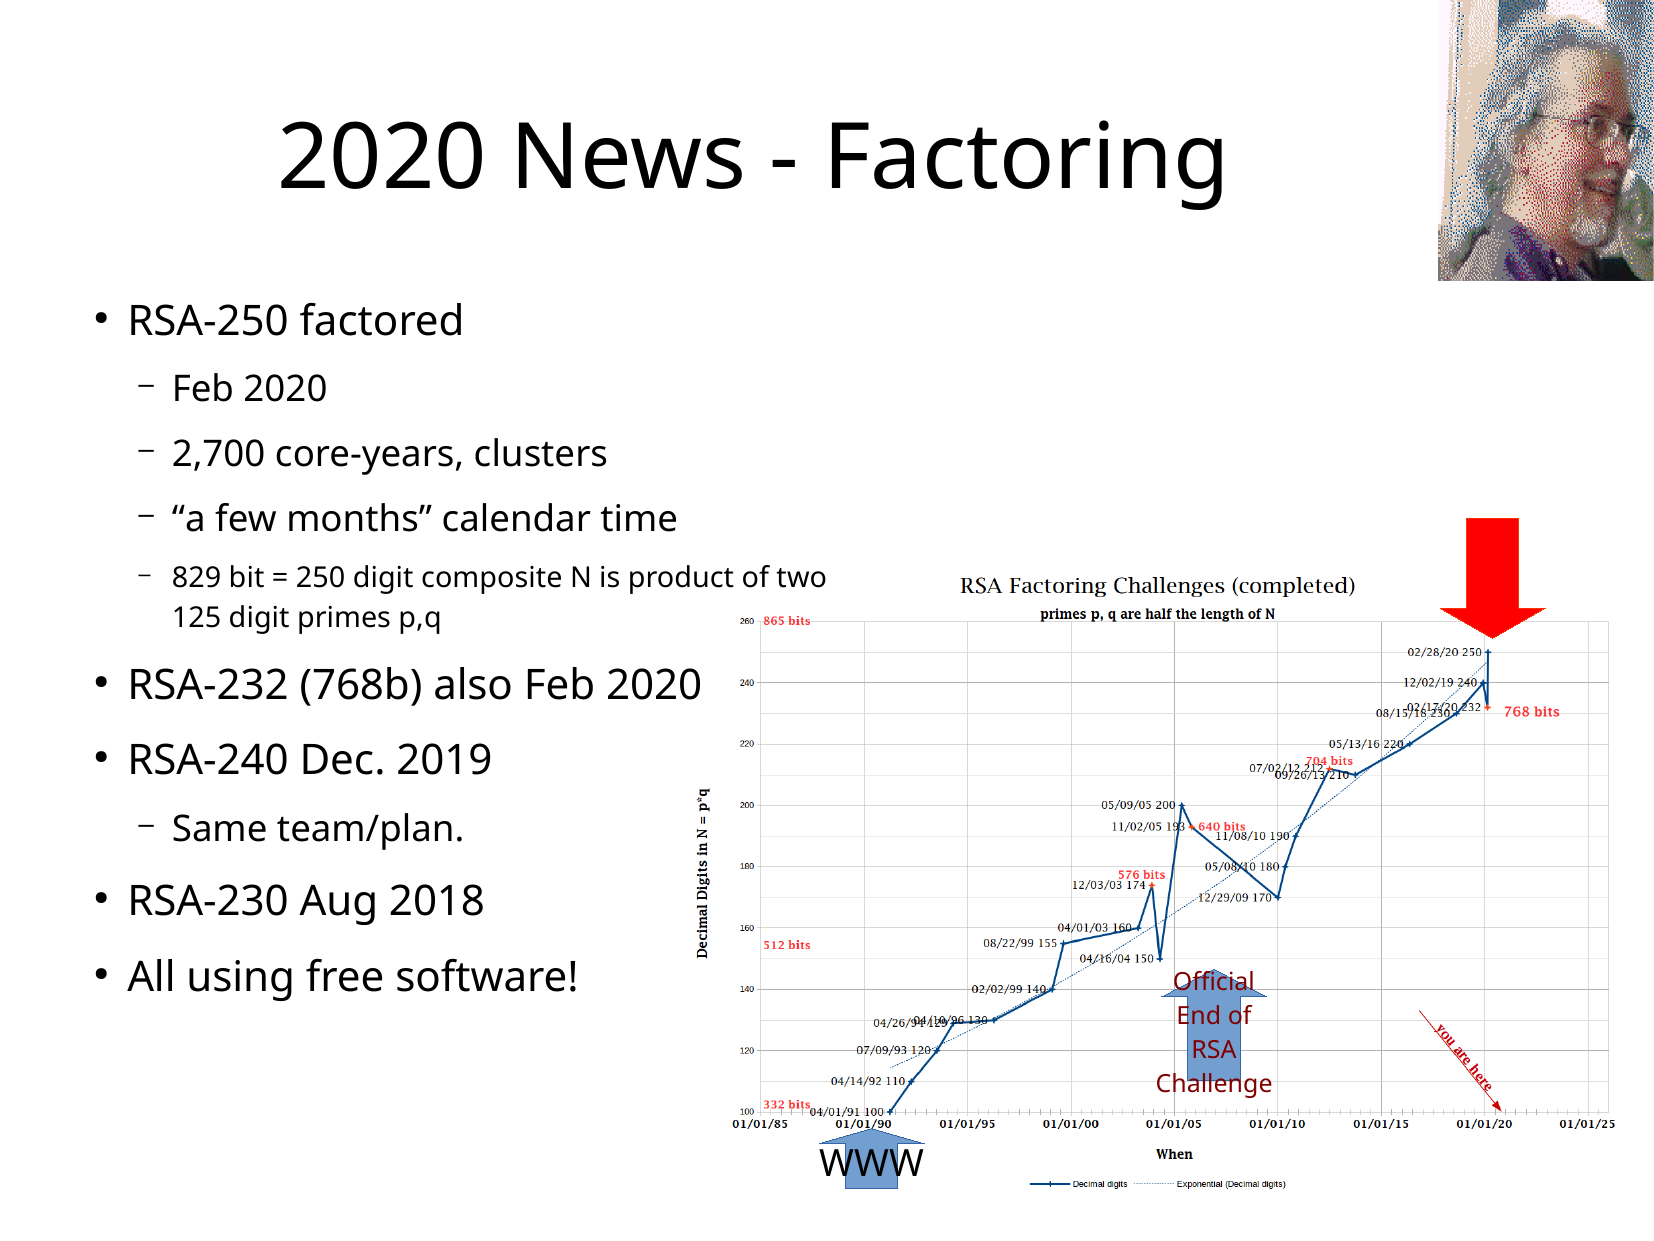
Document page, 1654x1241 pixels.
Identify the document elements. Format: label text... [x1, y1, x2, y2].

picture [1438, 0, 1654, 281]
text_box WWW [819, 1128, 925, 1189]
list RSA-250 factored Feb 2020 2,700 core-years, clusters “a few months” calendar time 829 bit = 250 digit composite N is product of two 125 digit primes p,q RSA-232 (768b) also Feb 2020 RSA-240 Dec. 2019 Same team/plan. RSA-230 Aug 2018 All using free software! [82, 290, 871, 1010]
title 2020 News - Factoring [82, 49, 1426, 257]
picture [679, 554, 1635, 1199]
text_box Official End of RSA Challenge [1161, 969, 1267, 1081]
text_box [1440, 518, 1546, 639]
